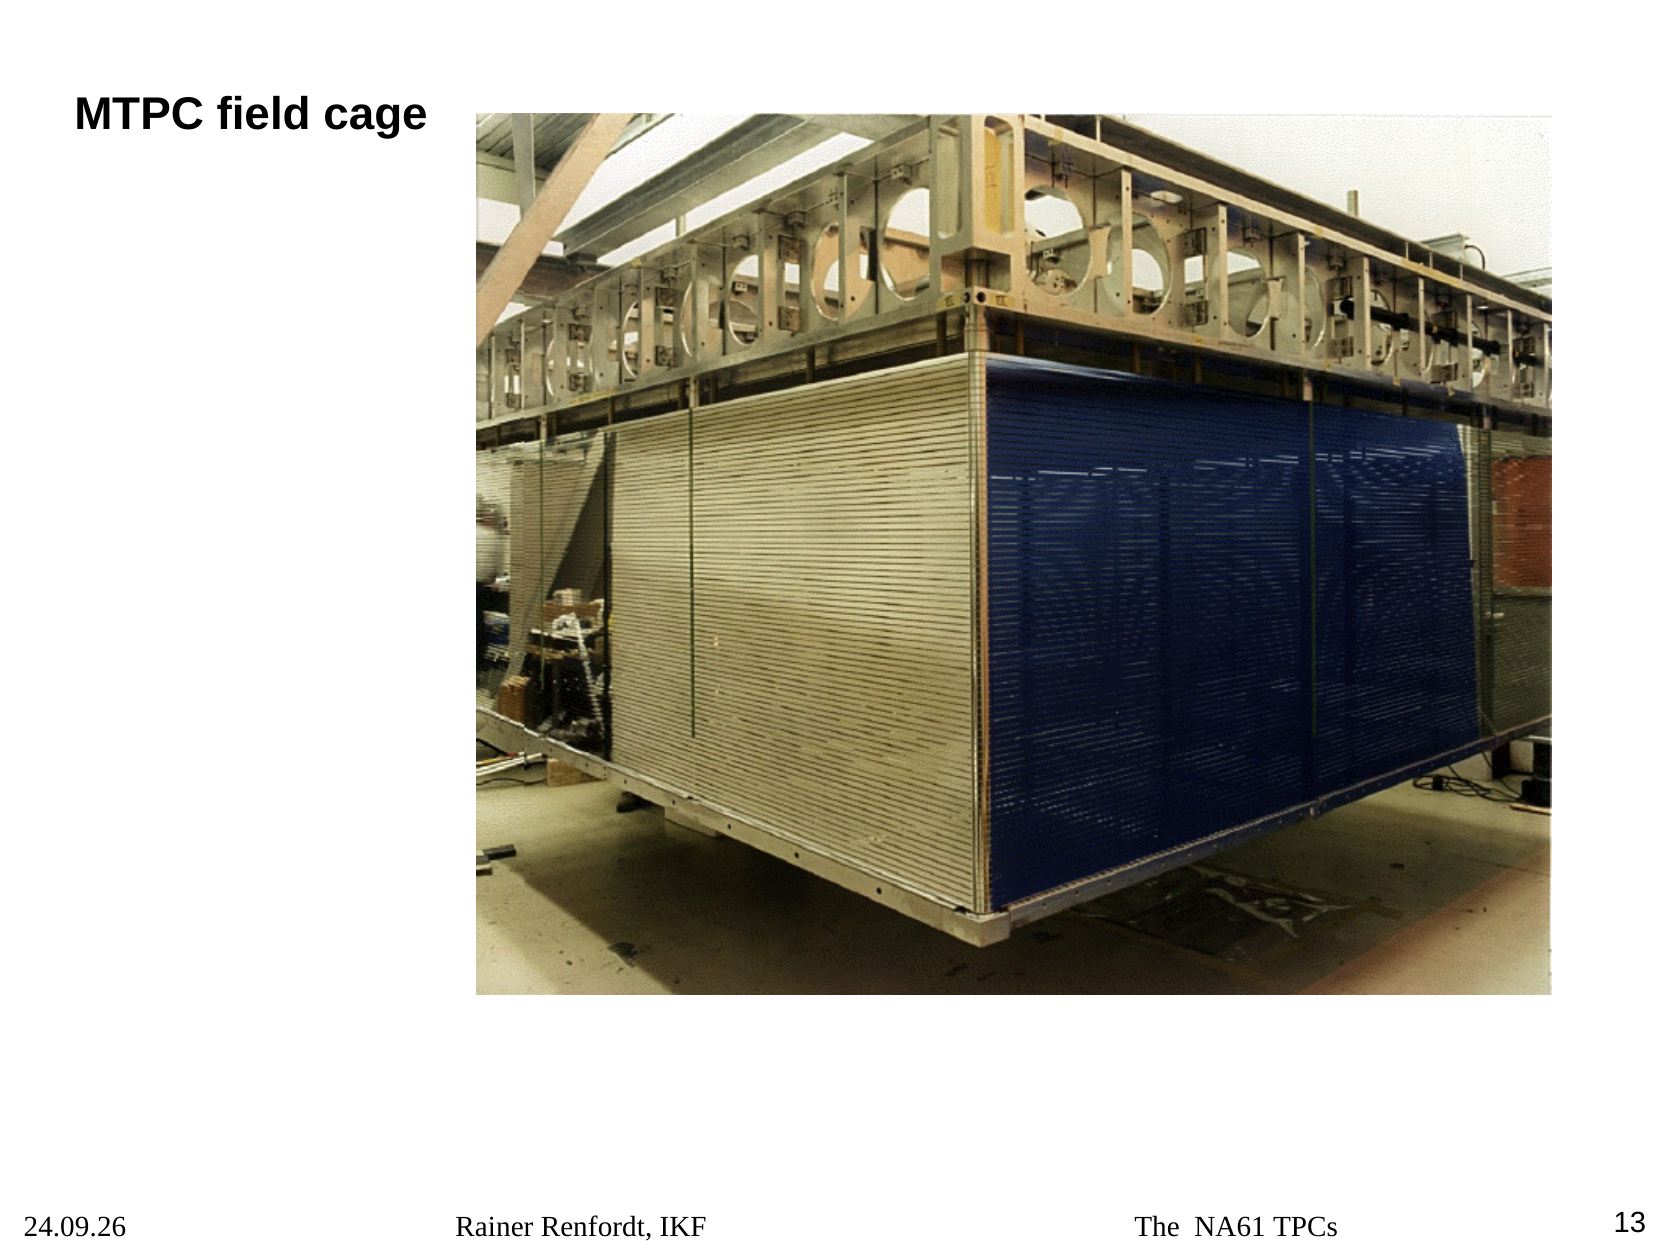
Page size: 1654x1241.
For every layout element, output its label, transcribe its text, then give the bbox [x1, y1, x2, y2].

text_box MTPC field cage [59, 80, 443, 148]
picture [476, 113, 1552, 995]
